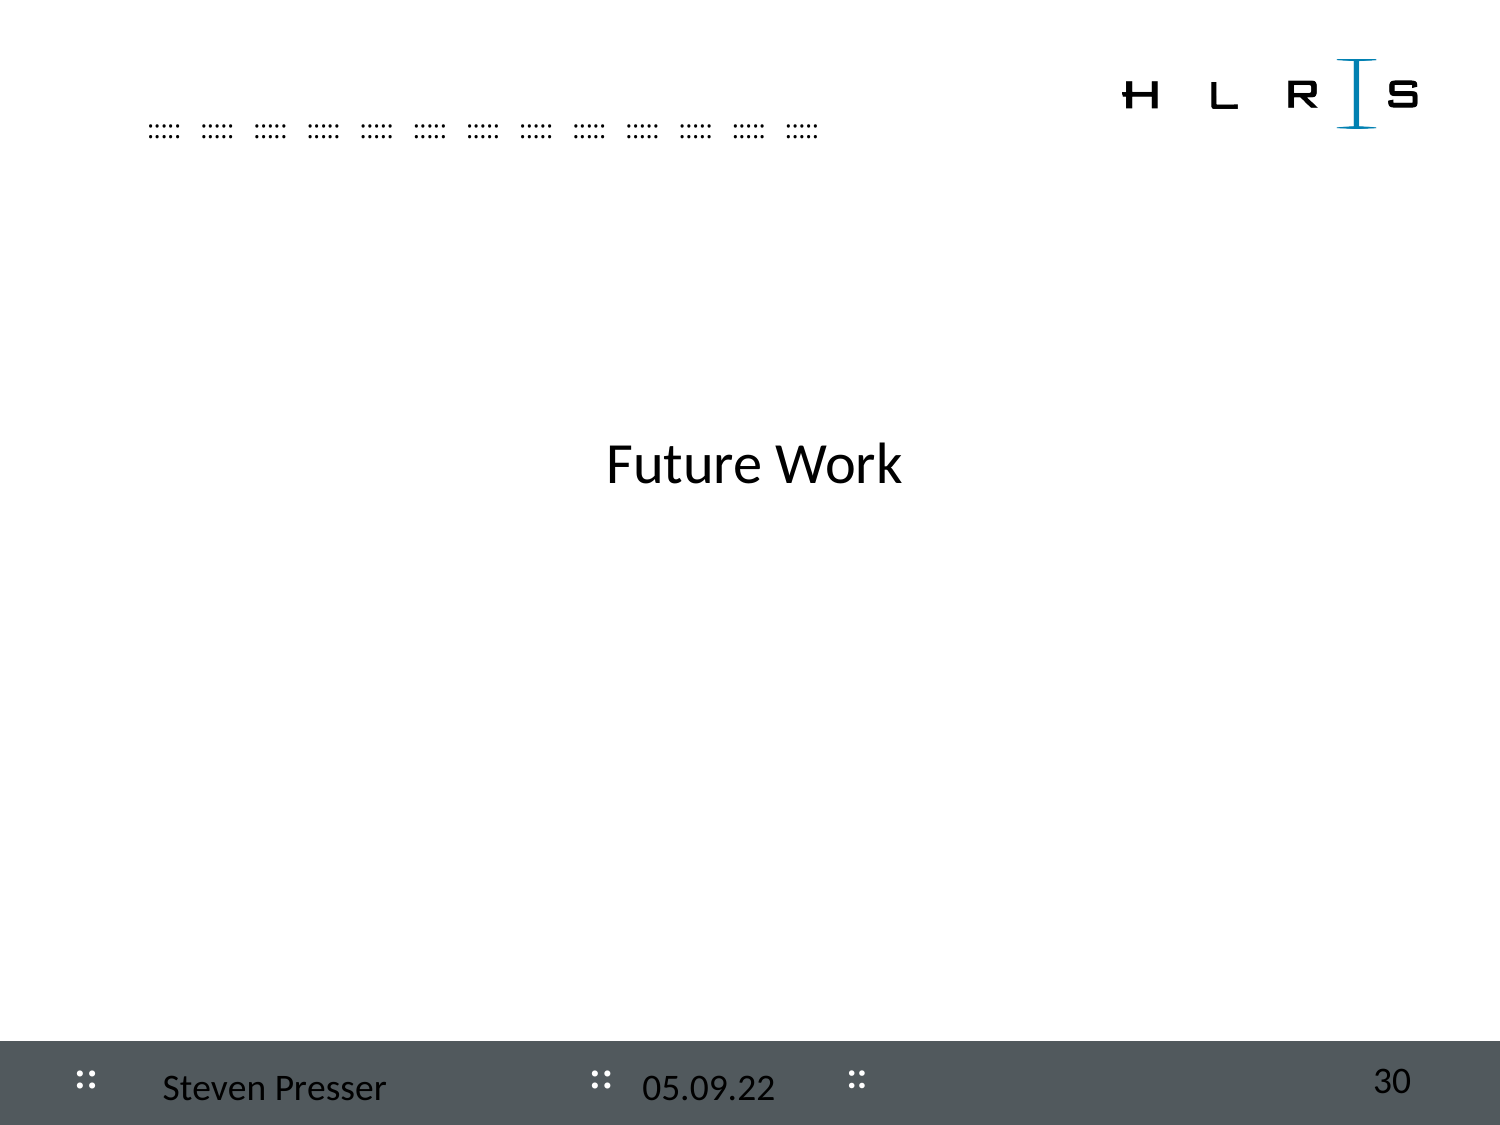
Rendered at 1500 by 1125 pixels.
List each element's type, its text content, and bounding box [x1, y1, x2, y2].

picture [1122, 59, 1353, 108]
subtitle Future Work [46, 108, 1464, 829]
picture [1360, 59, 1418, 108]
